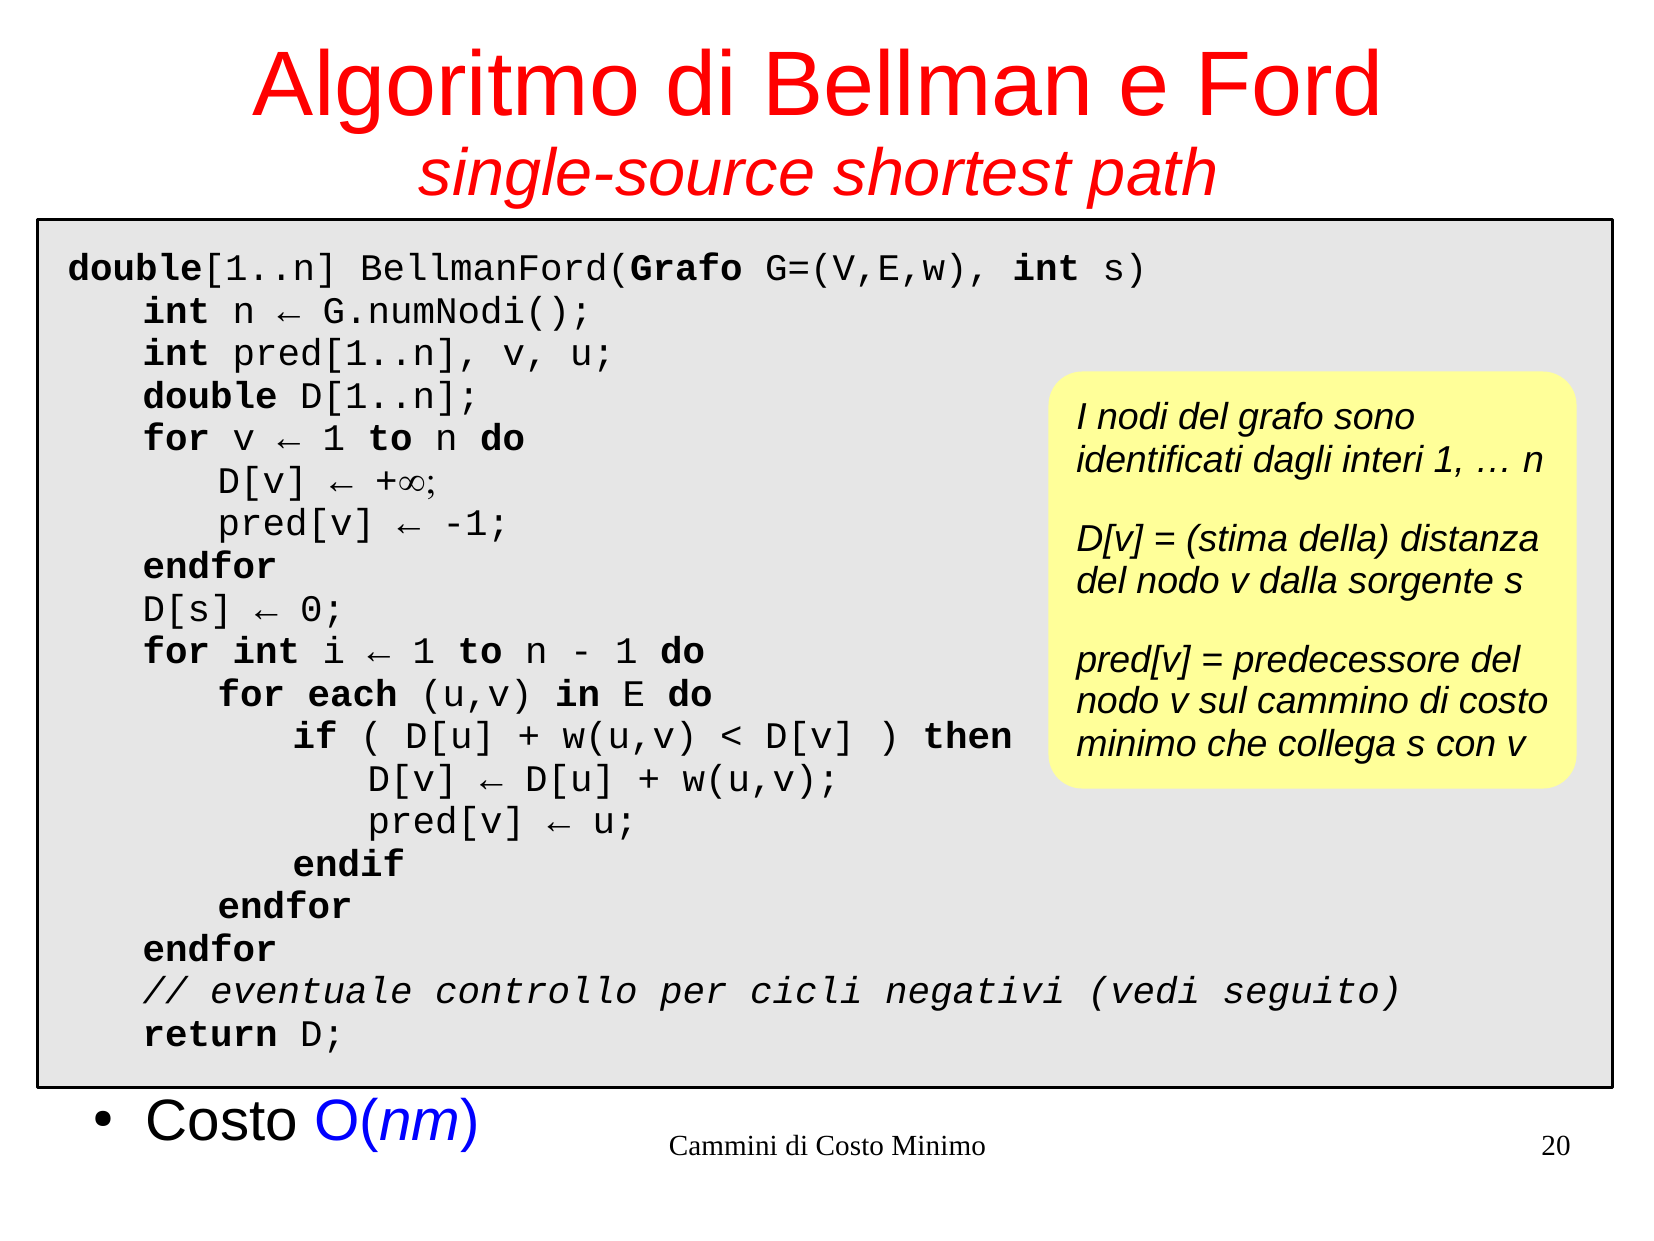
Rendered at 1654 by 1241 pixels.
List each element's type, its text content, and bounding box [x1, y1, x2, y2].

title Algoritmo di Bellman e Ford single-source shortest path [75, 17, 1564, 218]
text_box I nodi del grafo sono identificati dagli interi 1, … n D[v] = (stima della) distanza del nodo v dalla sorgente s pred[v] = predecessore del nodo v sul cammino di costo minimo che collega s con v [1050, 372, 1576, 788]
text_box double[1..n] BellmanFord(Grafo G=(V,E,w), int s) int n ← G.numNodi(); int pred[1..n], v, u; double D[1..n]; for v ← 1 to n do D[v] ← +; pred[v] ← -1; endfor D[s] ← 0; for int i ← 1 to n - 1 do for each (u,v) in E do if ( D[u] + w(u,v) < D[v] ) then D[v] ← D[u] + w(u,v); pred[v] ← u; endif endfor endfor // eventuale controllo per cicli negativi (vedi seguito) return D; [37, 219, 1613, 1088]
list Costo O(nm) [75, 1087, 1564, 1201]
